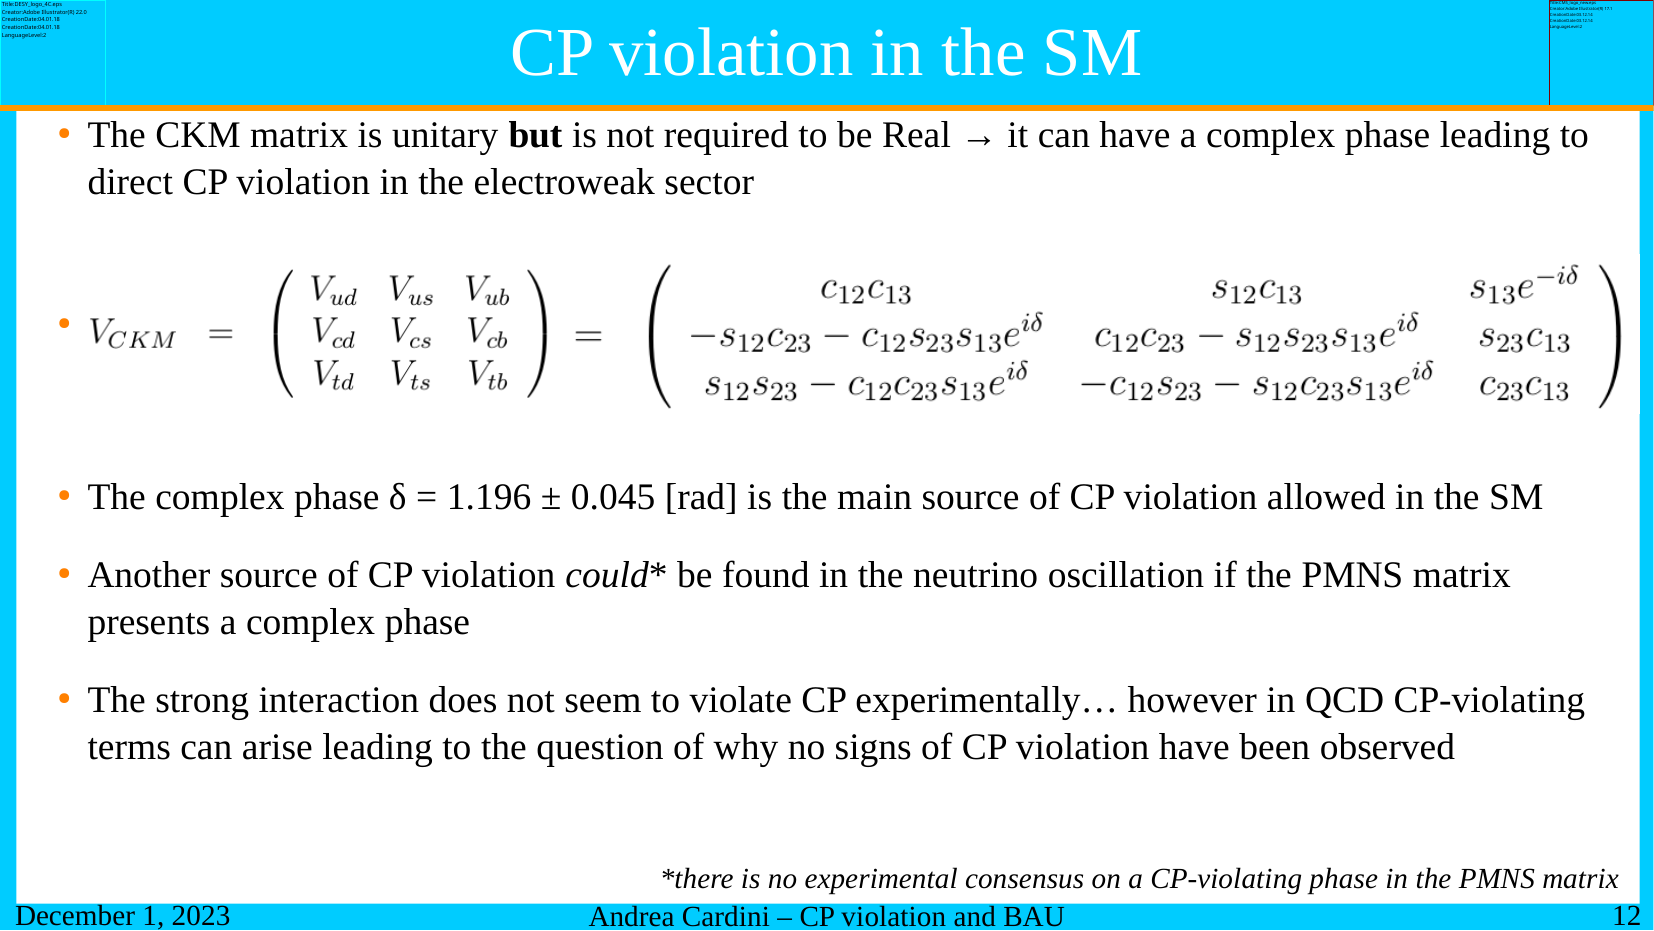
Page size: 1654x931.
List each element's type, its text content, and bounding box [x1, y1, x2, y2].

picture [73, 254, 1639, 418]
text_box *there is no experimental consensus on a CP-violating phase in the PMNS matrix [645, 855, 1636, 931]
title CP violation in the SM [14, 0, 1640, 106]
list The CKM matrix is unitary but is not required to be Real → it can have a complex phase leading to direct CP violation in the electroweak sector The complex phase δ = 1.196 ± 0.045 [rad] is the main source of CP violation allowed in the SM Another source of CP violation could* be found in the neutrino oscillation if the PMNS matrix presents a complex phase The strong interaction does not seem to violate CP experimentally… however in QCD CP-violating terms can arise leading to the question of why no signs of CP violation have been observed [10, 107, 1621, 901]
